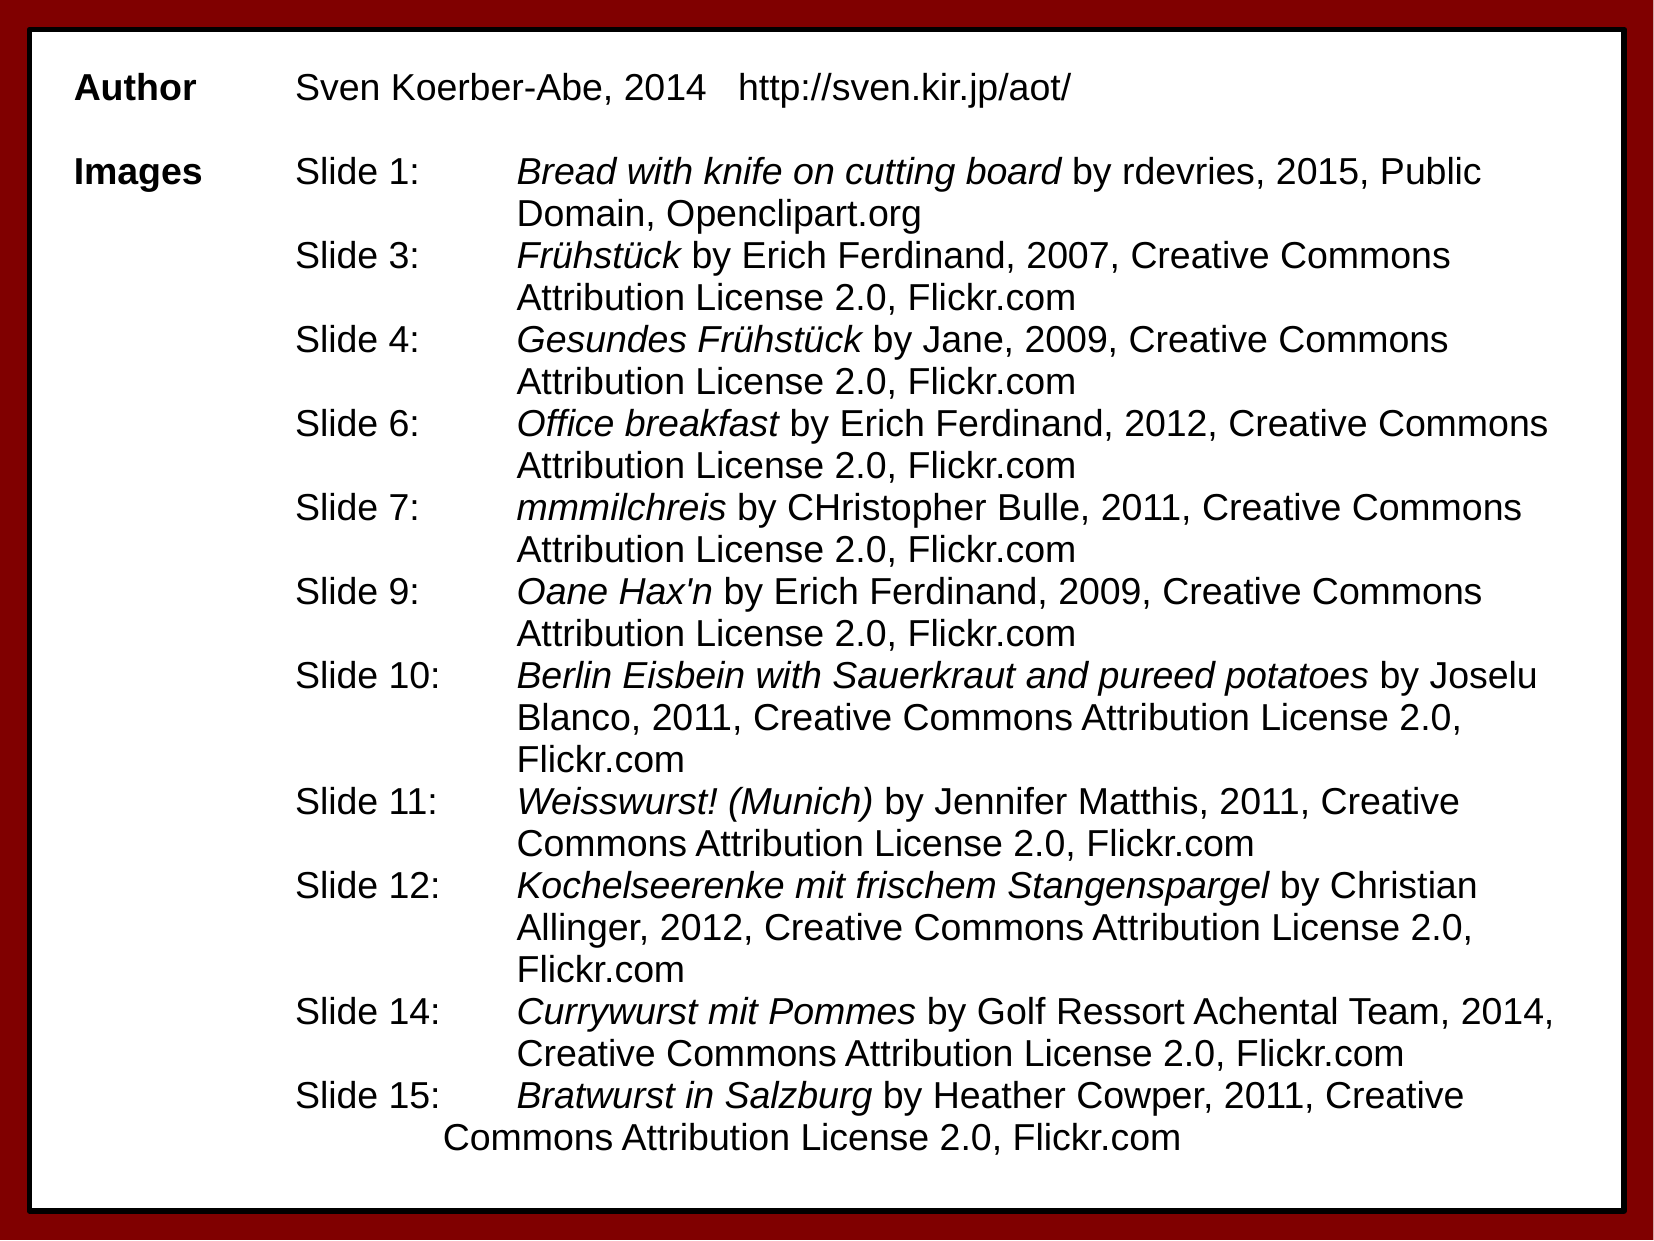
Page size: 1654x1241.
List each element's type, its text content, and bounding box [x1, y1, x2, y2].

text_box [29, 29, 1625, 1211]
text_box Author Sven Koerber-Abe, 2014 http://sven.kir.jp/aot/ Images Slide 1: Bread with knife on cutting board by rdevries, 2015, Public Domain, Openclipart.org Slide 3: Frühstück by Erich Ferdinand, 2007, Creative Commons Attribution License 2.0, Flickr.com Slide 4: Gesundes Frühstück by Jane, 2009, Creative Commons Attribution License 2.0, Flickr.com Slide 6: Office breakfast by Erich Ferdinand, 2012, Creative Commons Attribution License 2.0, Flickr.com Slide 7: mmmilchreis by CHristopher Bulle, 2011, Creative Commons Attribution License 2.0, Flickr.com Slide 9: Oane Hax'n by Erich Ferdinand, 2009, Creative Commons Attribution License 2.0, Flickr.com Slide 10: Berlin Eisbein with Sauerkraut and pureed potatoes by Joselu Blanco, 2011, Creative Commons Attribution License 2.0, Flickr.com Slide 11: Weisswurst! (Munich) by Jennifer Matthis, 2011, Creative Commons Attribution License 2.0, Flickr.com Slide 12: Kochelseerenke mit frischem Stangenspargel by Christian Allinger, 2012, Creative Commons Attribution License 2.0, Flickr.com Slide 14: Currywurst mit Pommes by Golf Ressort Achental Team, 2014, Creative Commons Attribution License 2.0, Flickr.com Slide 15: Bratwurst in Salzburg by Heather Cowper, 2011, Creative Commons Attribution License 2.0, Flickr.com [59, 59, 1595, 1166]
